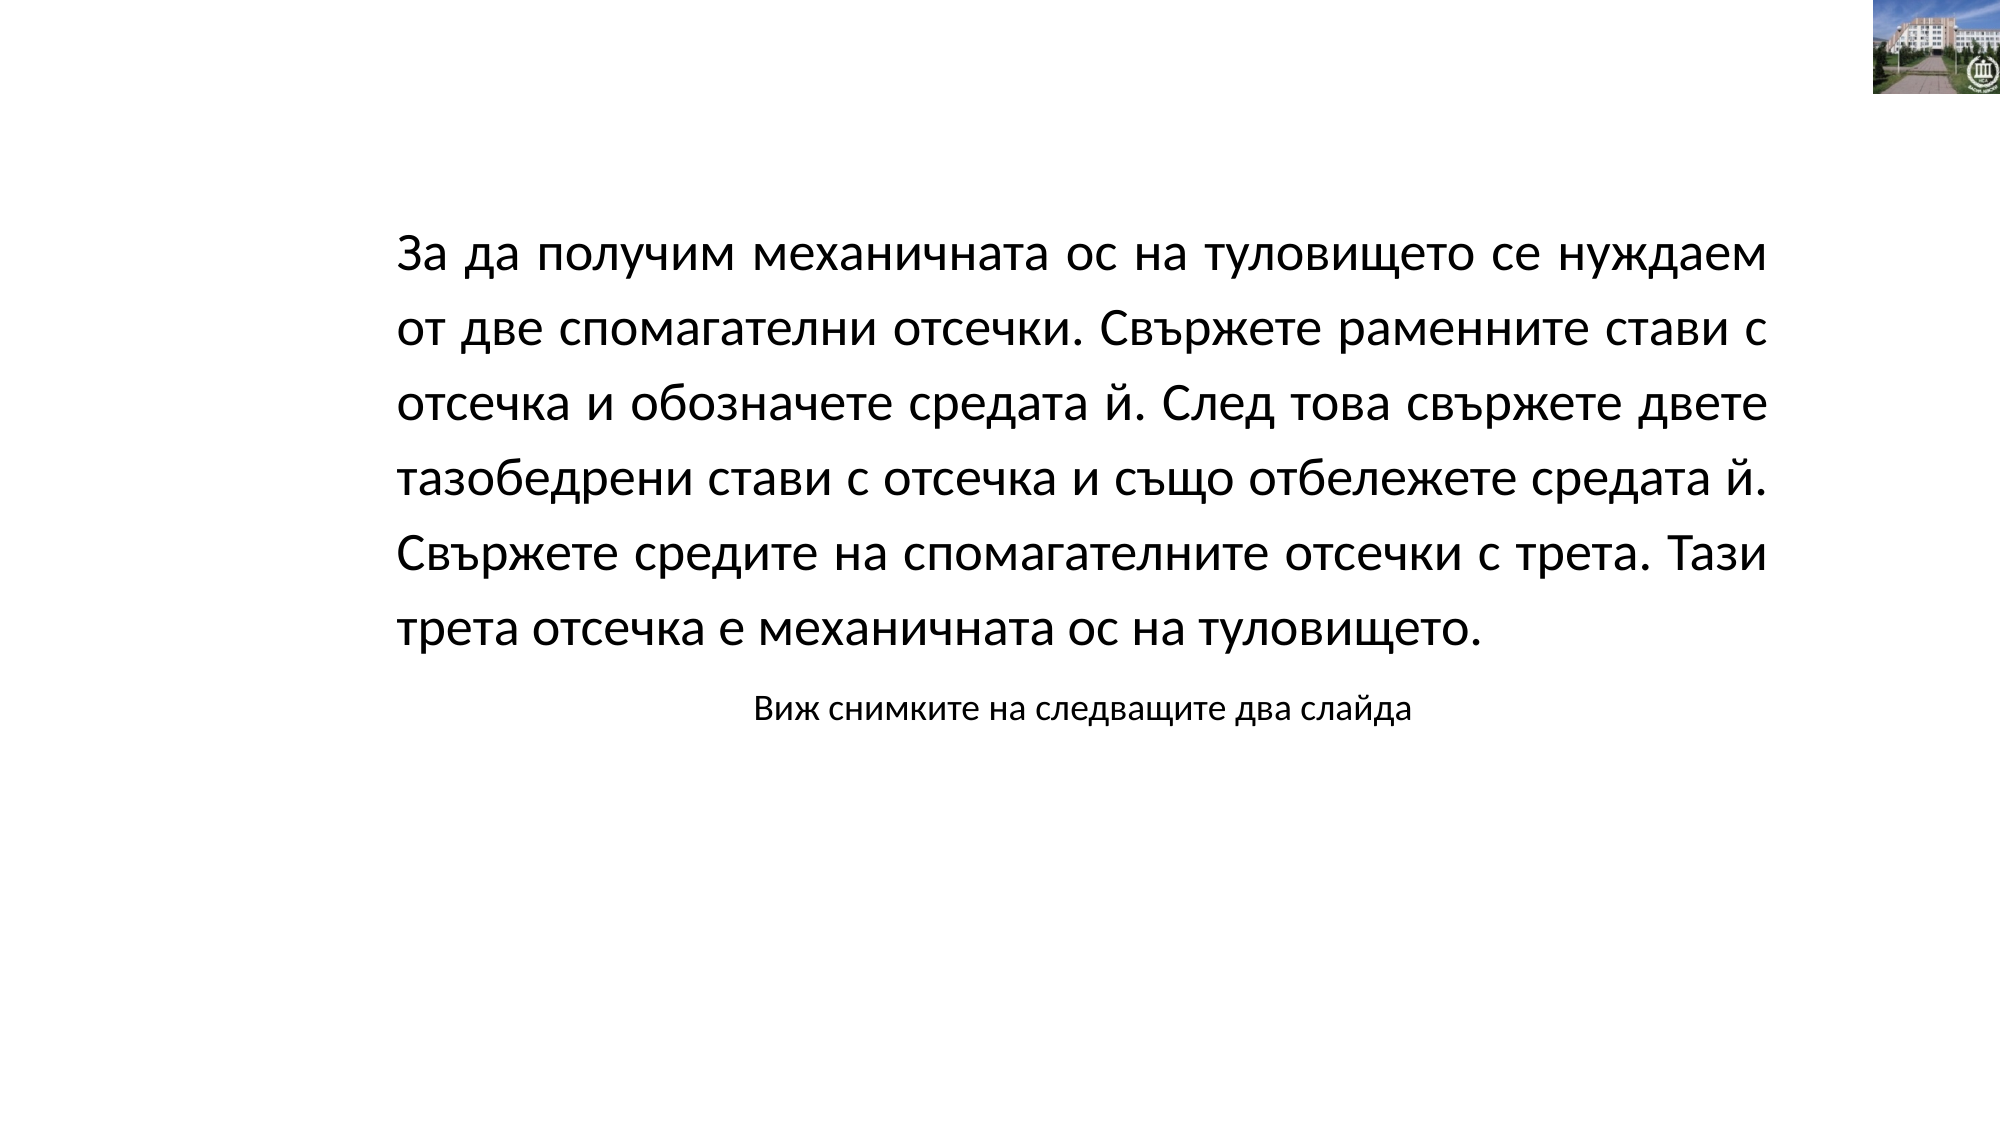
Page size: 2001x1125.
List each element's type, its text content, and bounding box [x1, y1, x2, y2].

list За да получим механичната ос на туловището се нуждаем от две спомагателни отсечки. Свържете раменните стави с отсечка и обозначете средата й. След това свържете двете тазобедрени стави с отсечка и също отбележете средата й. Свържете средите на спомагателните отсечки с трета. Тази трета отсечка е механичната ос на туловището. Виж снимките на следващите два слайда [263, 199, 1786, 943]
picture [1873, 0, 2000, 94]
